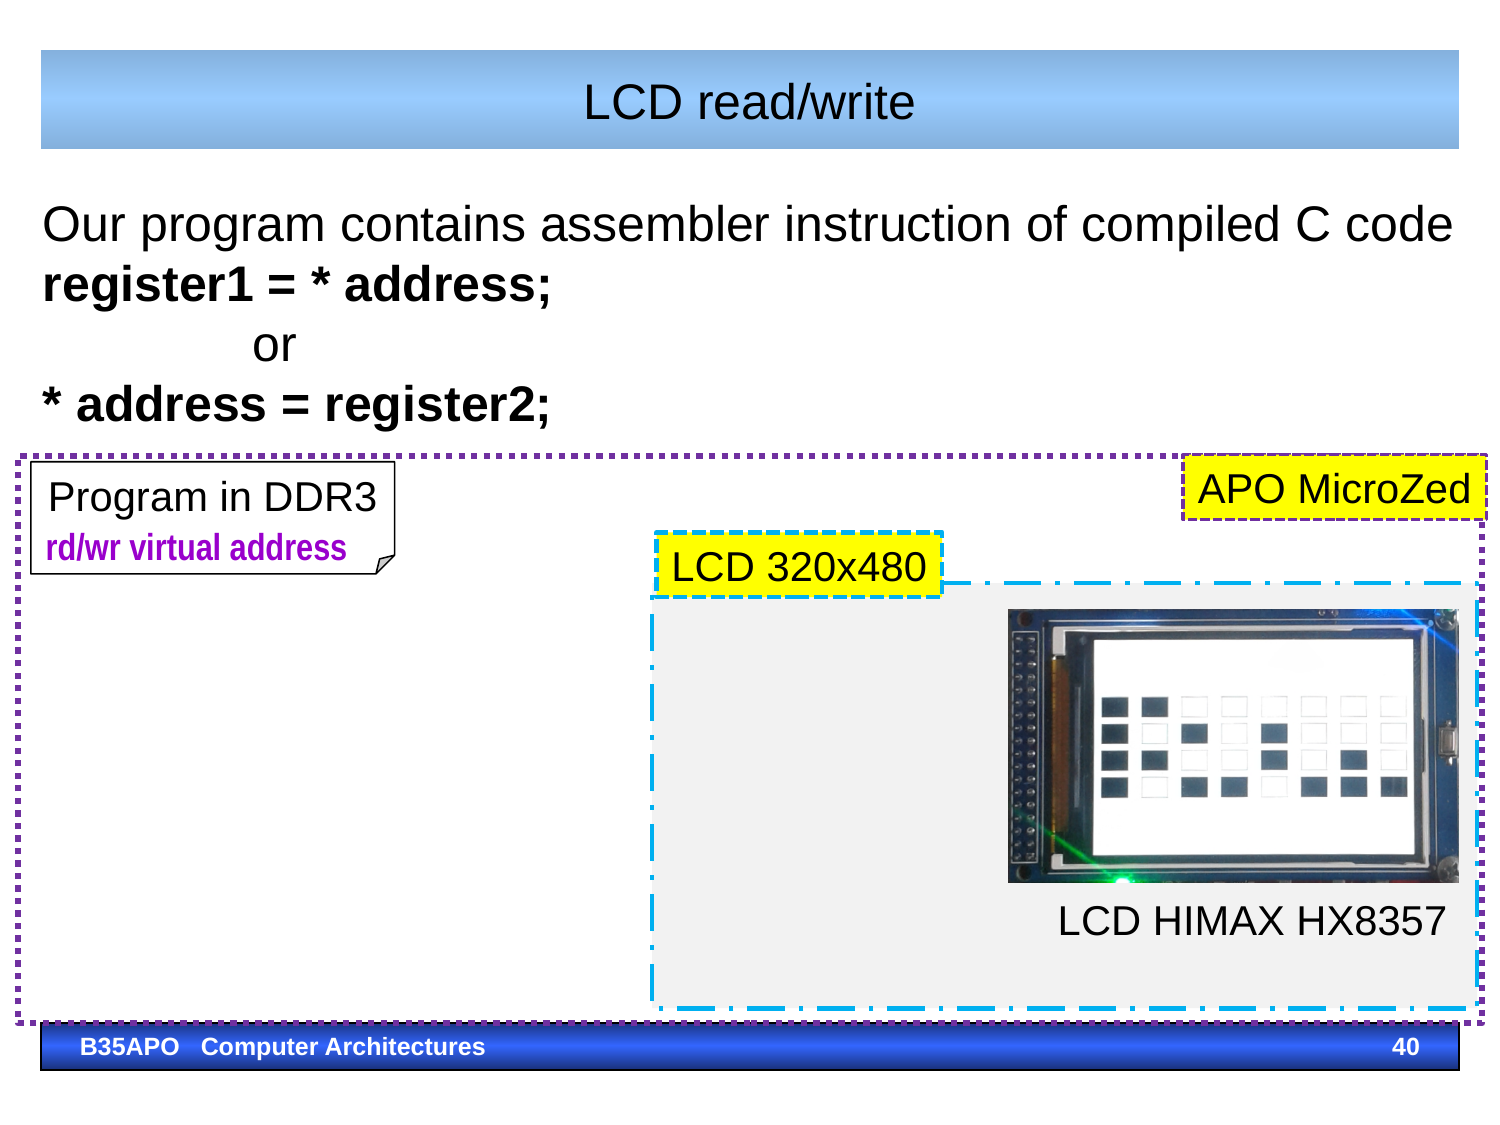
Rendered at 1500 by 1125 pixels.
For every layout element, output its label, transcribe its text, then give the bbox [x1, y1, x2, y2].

picture [1008, 609, 1459, 883]
footer B35APO Computer Architectures [64, 1023, 1424, 1071]
text_box Our program contains assembler instruction of compiled C code register1 = * address; or * address = register2; [28, 184, 1470, 440]
text_box LCD HIMAX HX8357 [1042, 886, 1463, 952]
text_box [30, 461, 395, 515]
text_box Program in DDR3 [32, 462, 393, 515]
slide_number <number> [1340, 1023, 1436, 1069]
text_box [652, 583, 1478, 1009]
title LCD read/write [41, 50, 1459, 149]
text_box LCD 320x480 [656, 532, 943, 598]
text_box rd/wr virtual address [30, 515, 400, 576]
text_box APO MicroZed [1182, 454, 1487, 520]
